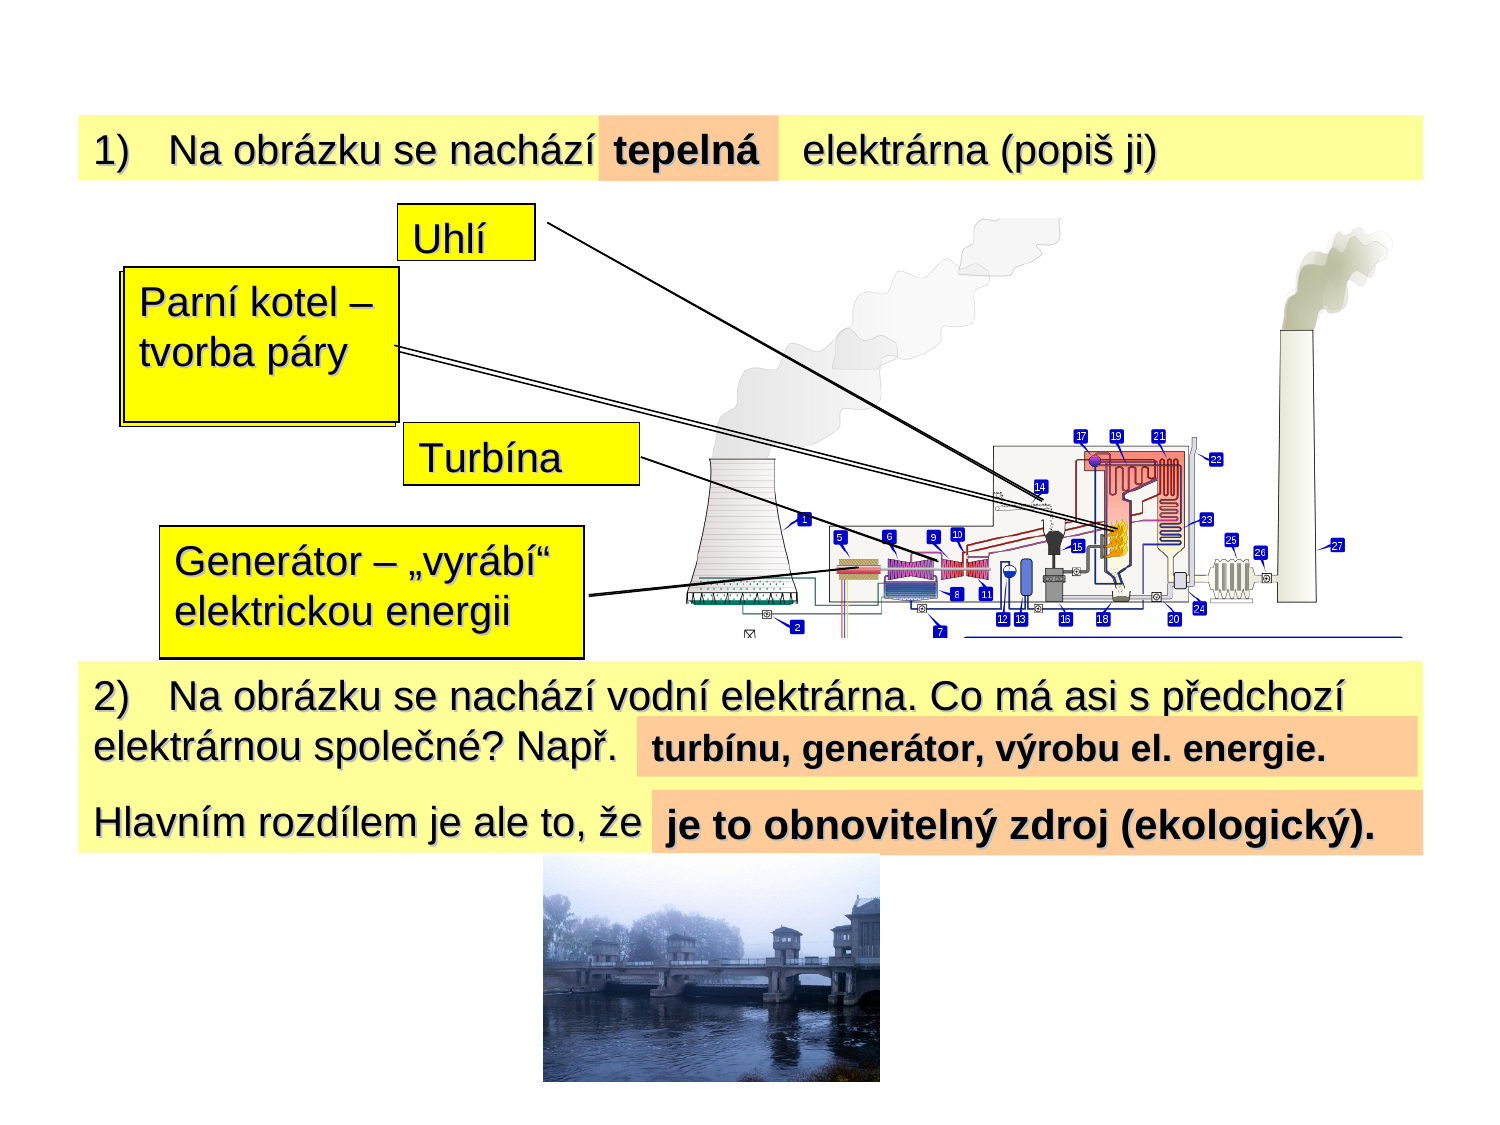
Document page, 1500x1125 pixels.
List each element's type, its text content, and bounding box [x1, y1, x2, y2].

picture [543, 853, 880, 1082]
text_box [730, 324, 738, 329]
text_box je to obnovitelný zdroj (ekologický). [651, 789, 1424, 856]
text_box Generátor – „vyrábí“ elektrickou energii [159, 526, 584, 658]
picture [667, 218, 1418, 638]
text_box Parní kotel – tvorba páry [124, 267, 1118, 529]
text_box Na obrázku se nachází elektrárna (popiš ji) [78, 114, 1424, 181]
text_box 2) Na obrázku se nachází vodní elektrárna. Co má asi s předchozí elektrárnou společné? Např. Hlavním rozdílem je ale to, že [78, 661, 1424, 853]
text_box turbínu, generátor, výrobu el. energie. [636, 716, 1418, 777]
text_box [909, 550, 925, 556]
text_box Turbína [404, 423, 639, 485]
text_box Uhlí [397, 204, 535, 260]
text_box tepelná [598, 115, 779, 181]
text_box [892, 544, 905, 549]
text_box [739, 329, 1044, 500]
text_box [399, 351, 1115, 532]
text_box [120, 271, 395, 426]
text_box [588, 582, 723, 597]
